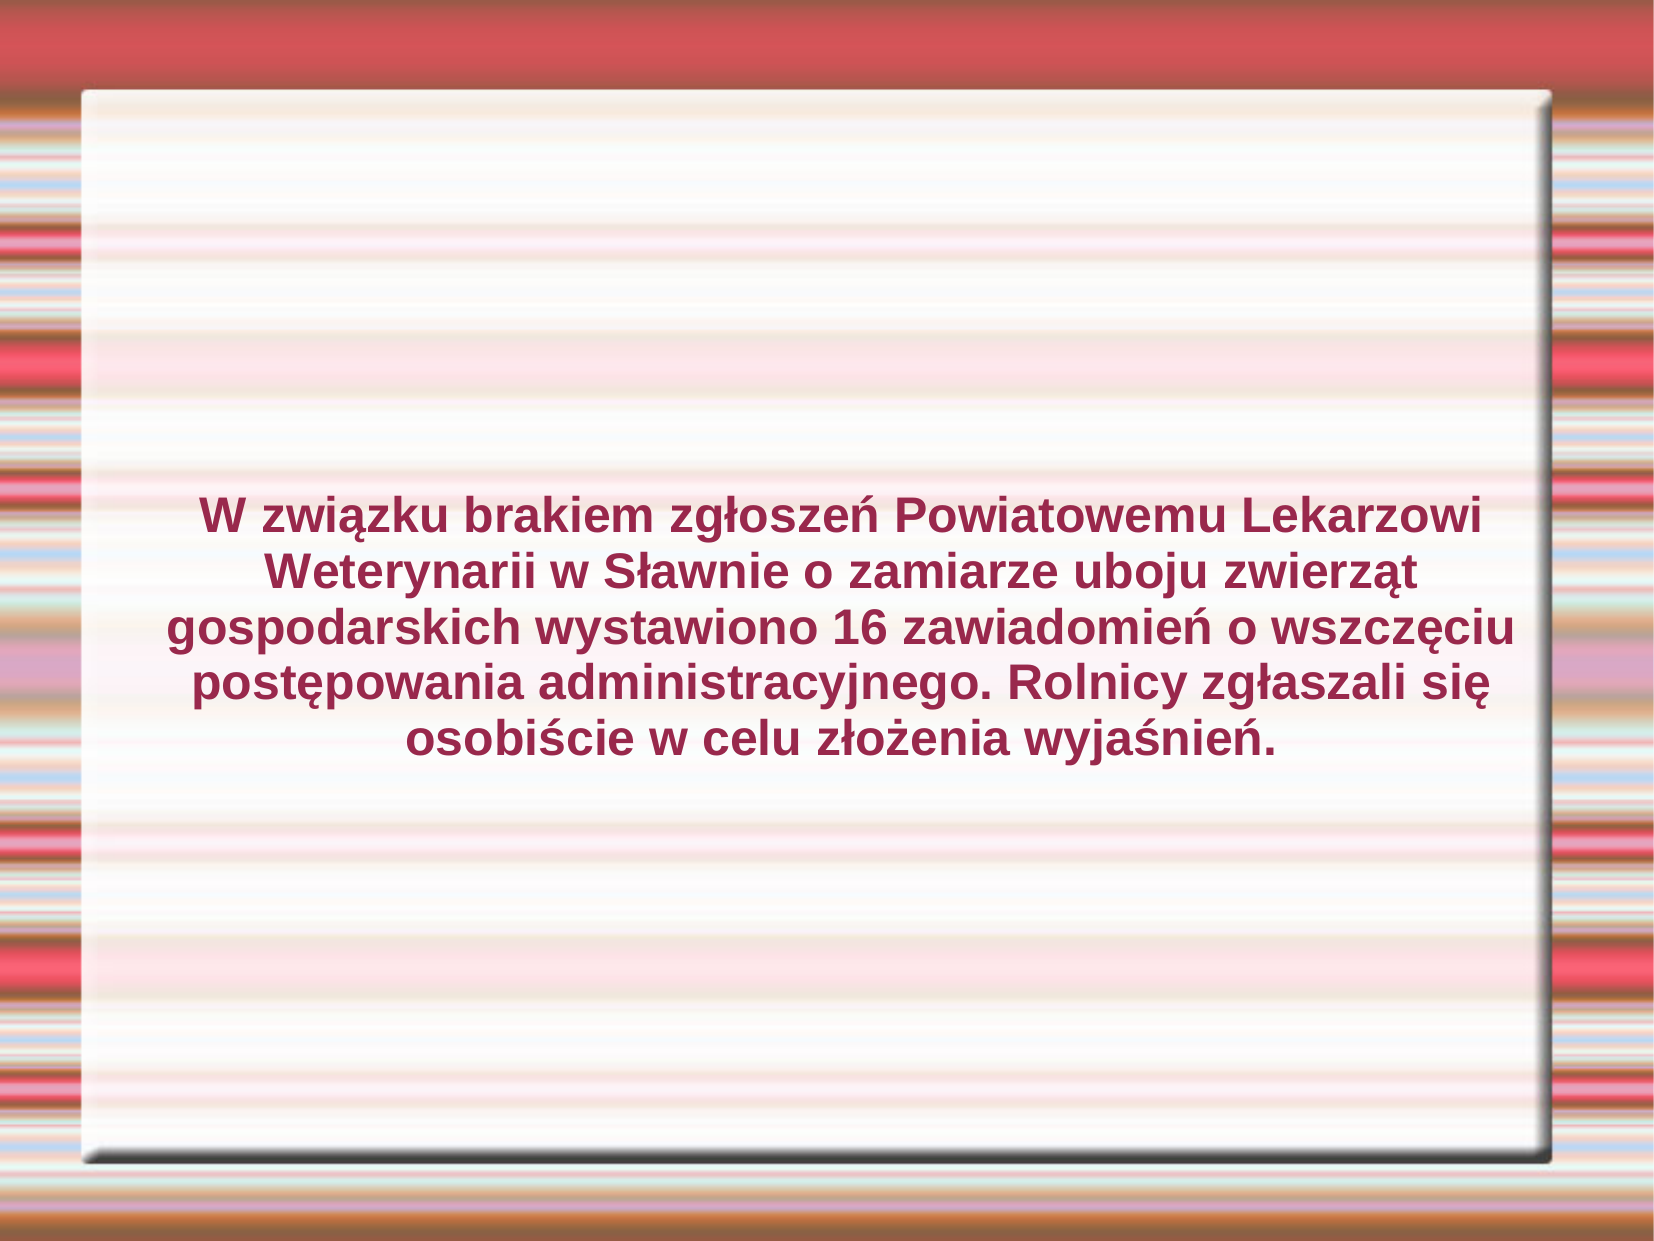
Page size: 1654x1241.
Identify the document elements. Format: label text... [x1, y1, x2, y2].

picture [0, 0, 1654, 1241]
subtitle W związku brakiem zgłoszeń Powiatowemu Lekarzowi Weterynarii w Sławnie o zamiarze uboju zwierząt gospodarskich wystawiono 16 zawiadomień o wszczęciu postępowania administracyjnego. Rolnicy zgłaszali się osobiście w celu złożenia wyjaśnień. [118, 118, 1531, 1136]
